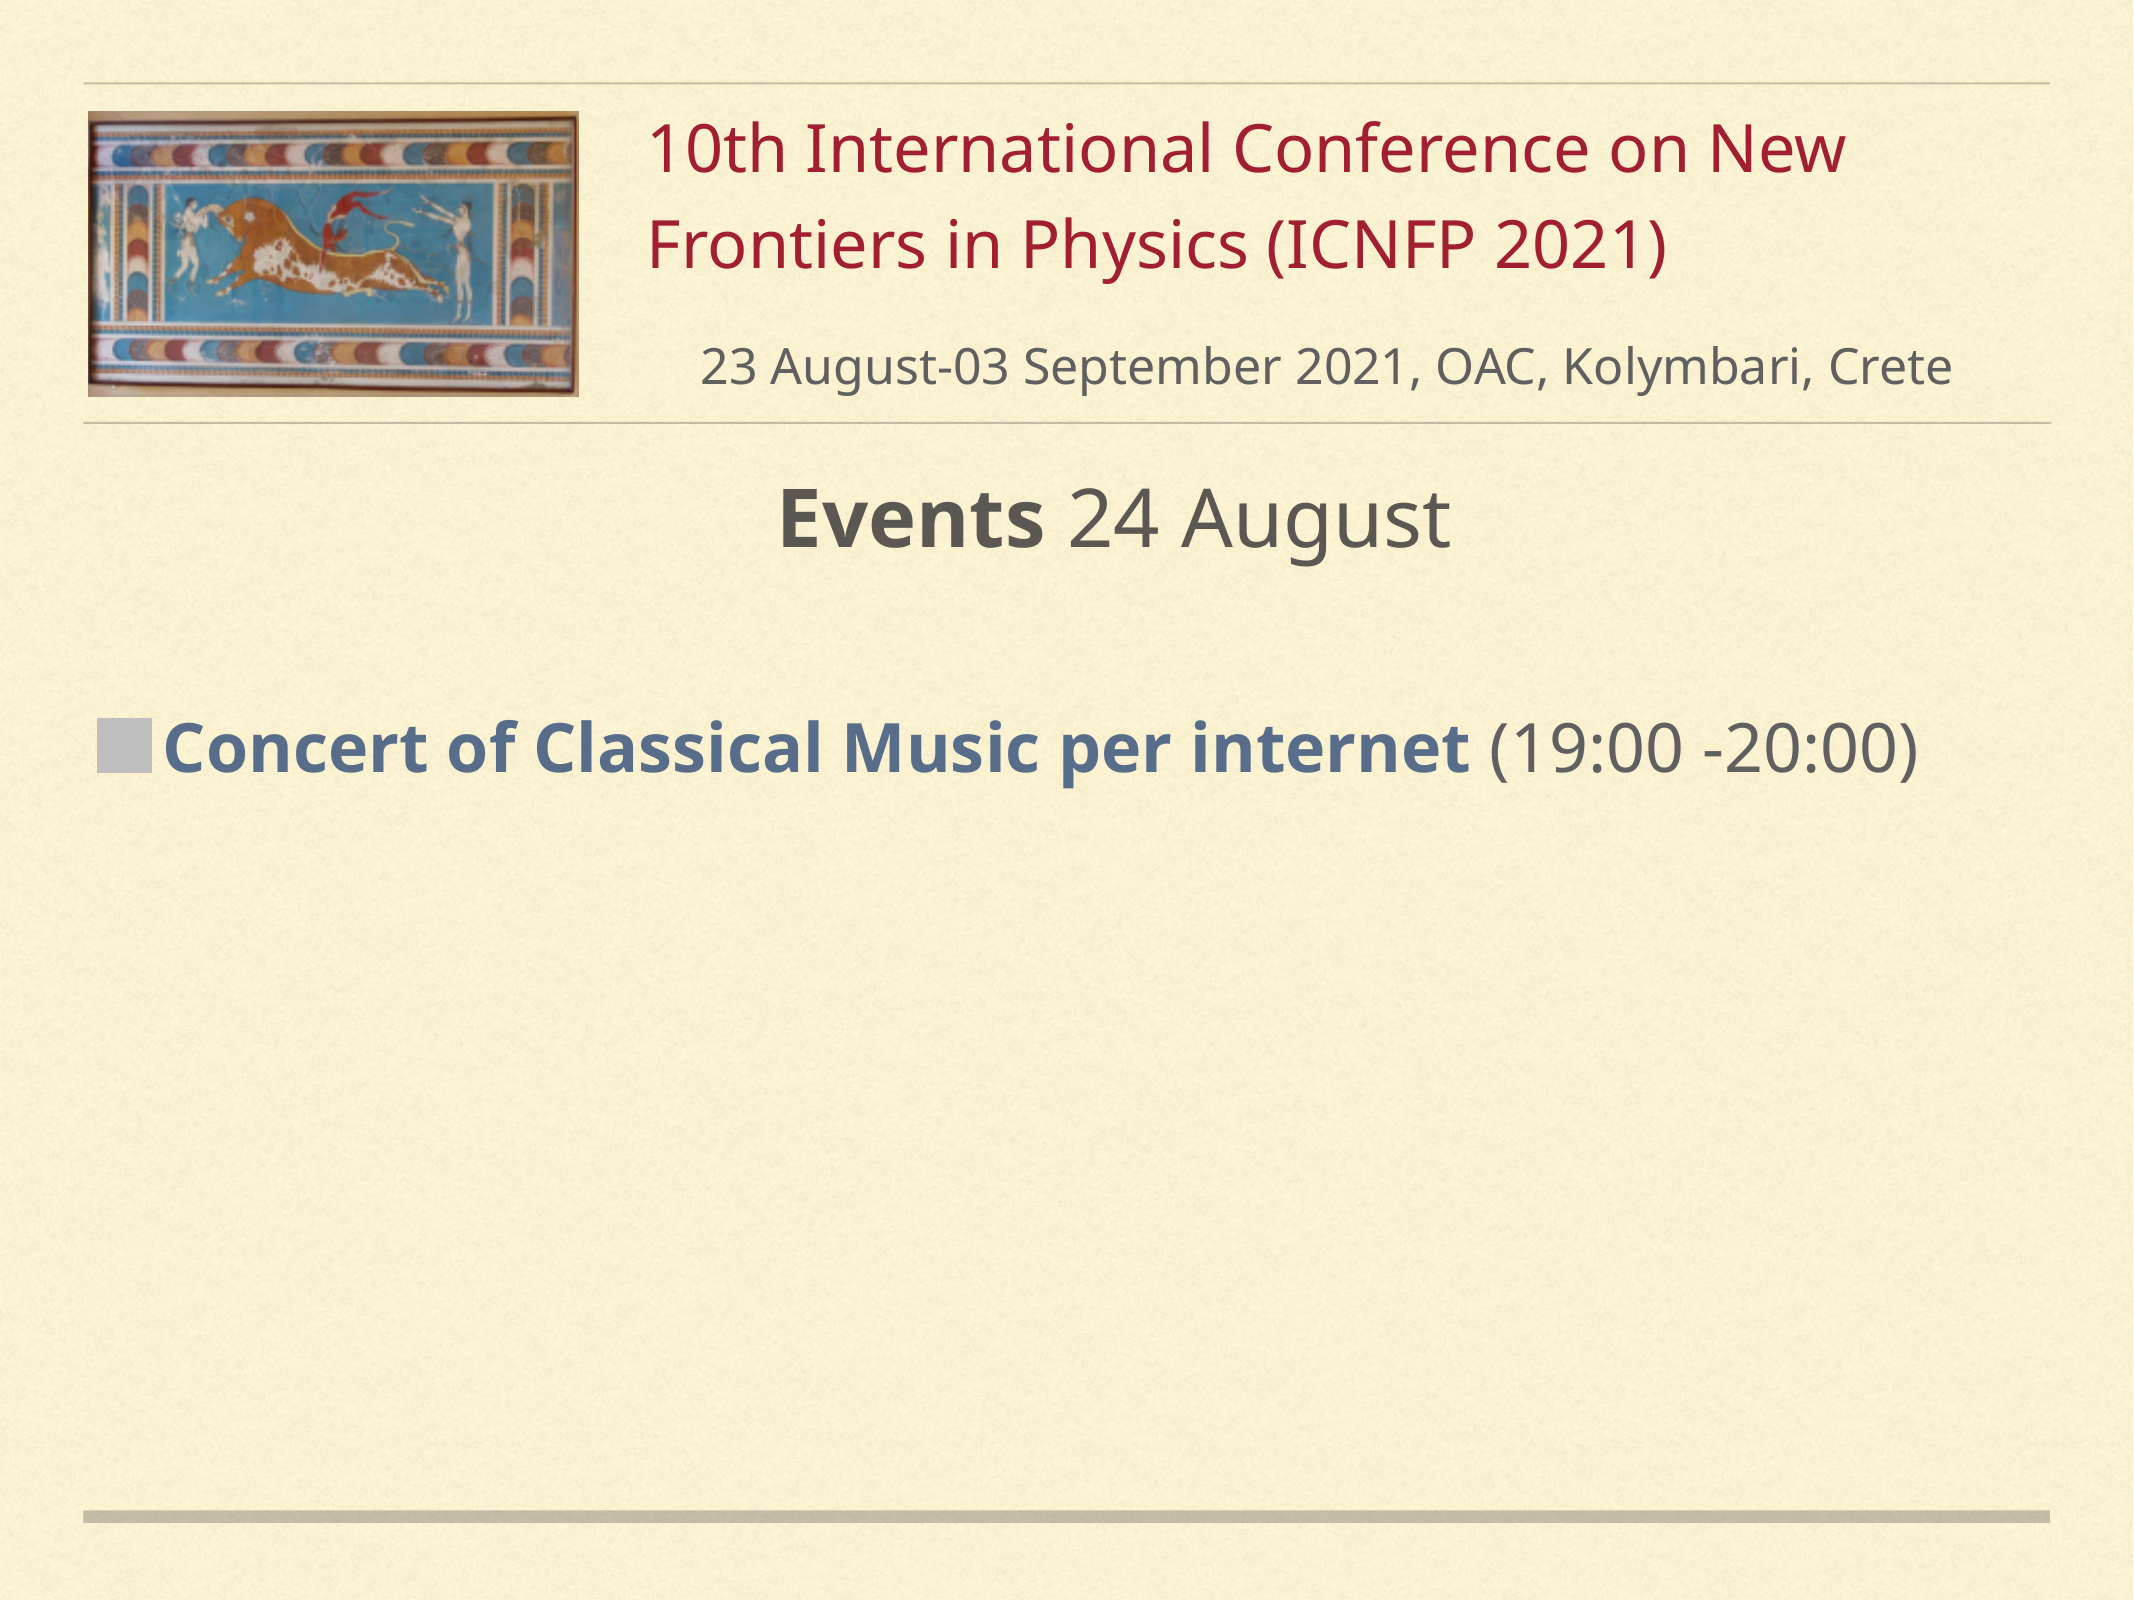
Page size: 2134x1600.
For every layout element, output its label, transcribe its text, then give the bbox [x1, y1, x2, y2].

title 10th International Conference on New Frontiers in Physics (ICNFP 2021) [638, 66, 2130, 305]
text_box 23 August-03 September 2021, OAC, Kolymbari, Crete [520, 326, 2134, 403]
picture [0, 0, 2134, 1600]
text_box Events 24 August [449, 457, 1801, 572]
list Concert of Classical Music per internet (19:00 -20:00) [88, 696, 2045, 1380]
